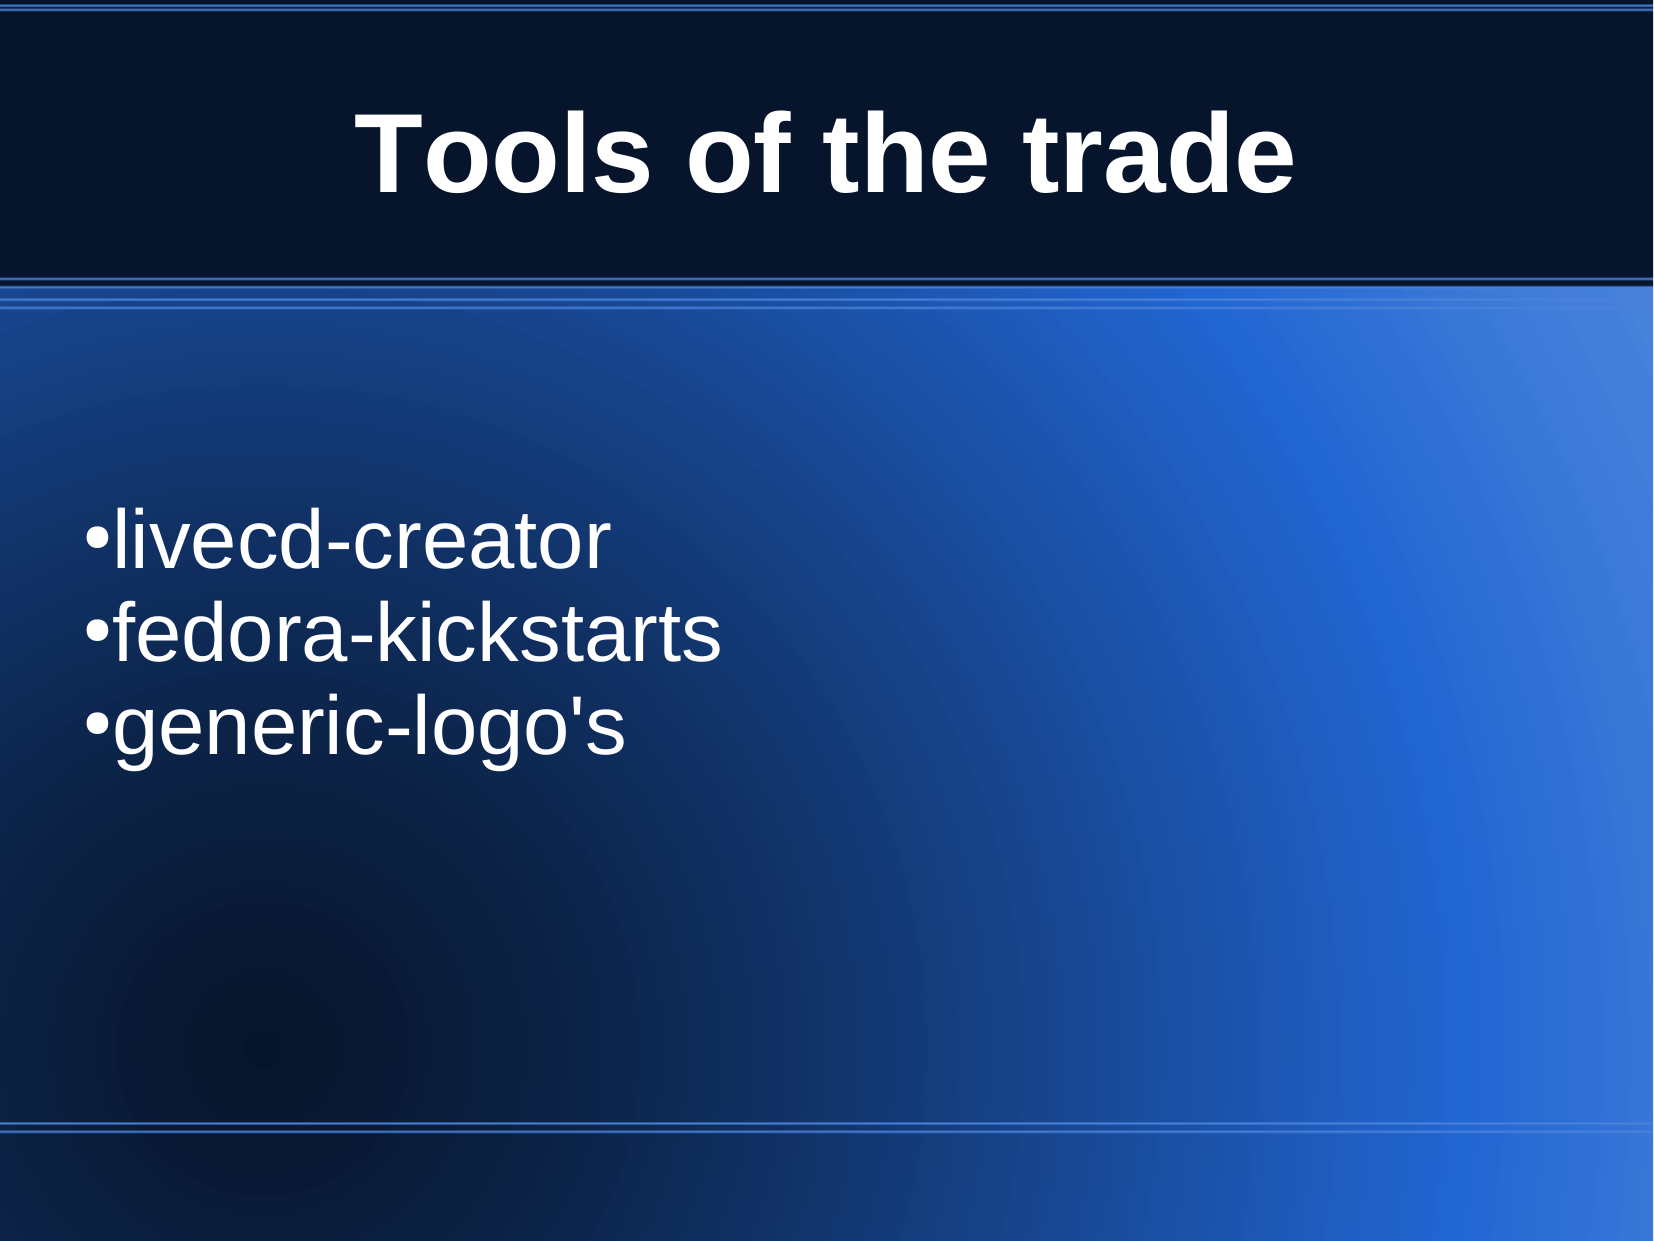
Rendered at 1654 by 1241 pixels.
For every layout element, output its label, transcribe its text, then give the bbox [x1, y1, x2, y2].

title Tools of the trade [82, 49, 1571, 257]
picture [0, 0, 1654, 1241]
text_box livecd-creator fedora-kickstarts generic-logo's [82, 257, 1571, 1058]
